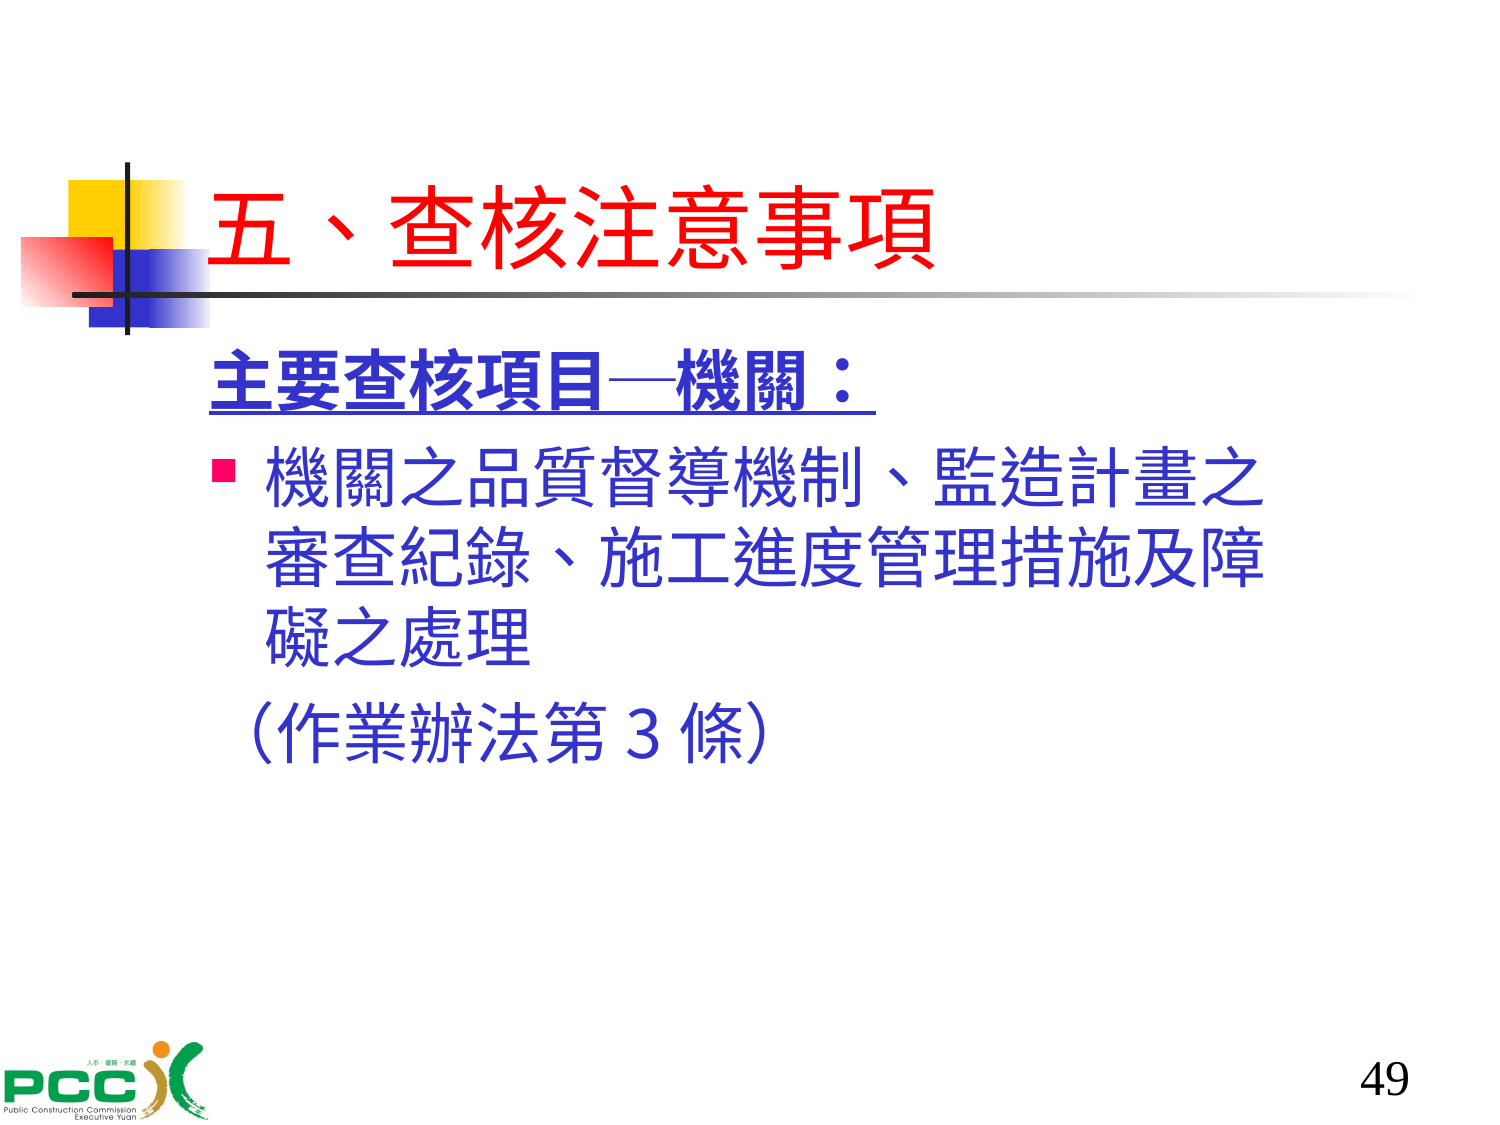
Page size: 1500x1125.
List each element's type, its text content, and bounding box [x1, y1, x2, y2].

title 五、查核注意事項 [188, 101, 1468, 289]
list 主要查核項目─機關： 機關之品質督導機制、監造計畫之審查紀錄、施工進度管理措施及障礙之處理 （作業辦法第3條） [193, 330, 1313, 975]
picture [0, 1037, 226, 1125]
